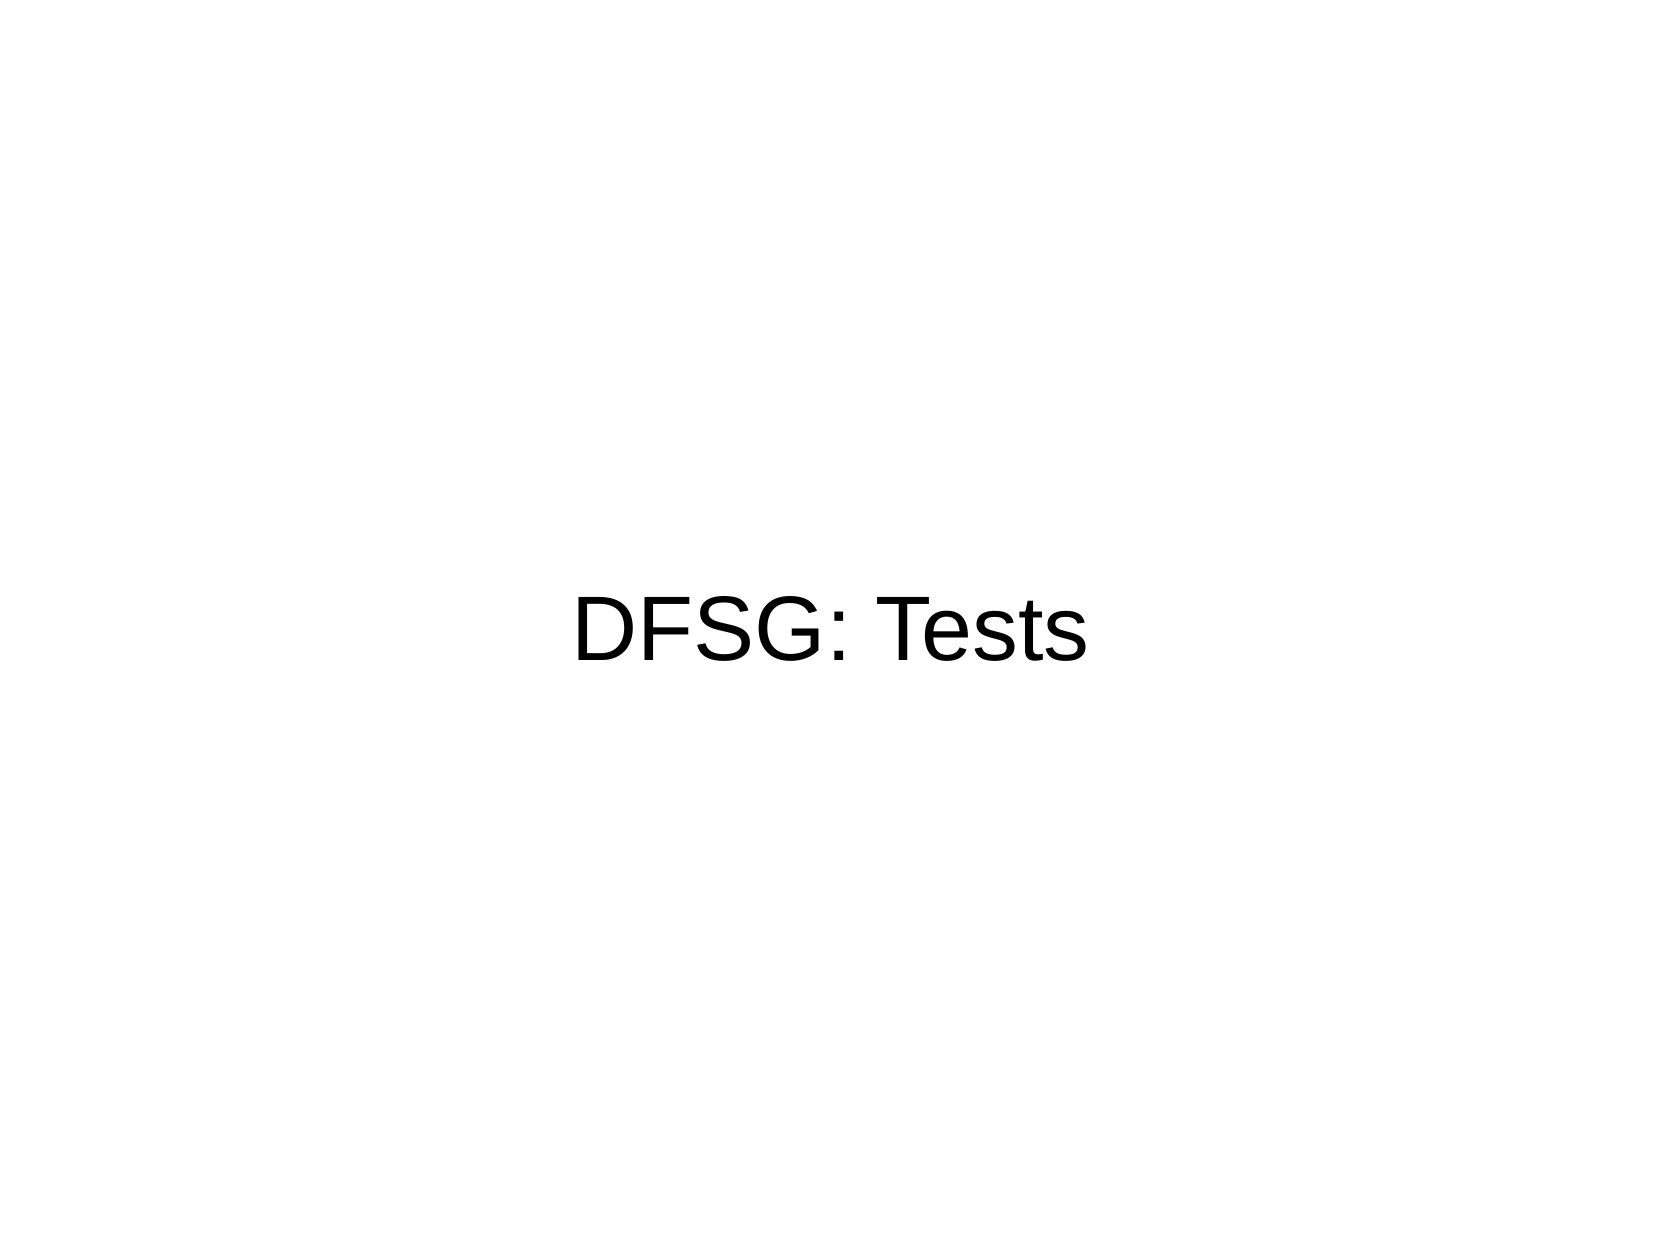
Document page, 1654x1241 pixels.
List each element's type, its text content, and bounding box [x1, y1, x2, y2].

title DFSG: Tests [86, 525, 1576, 733]
